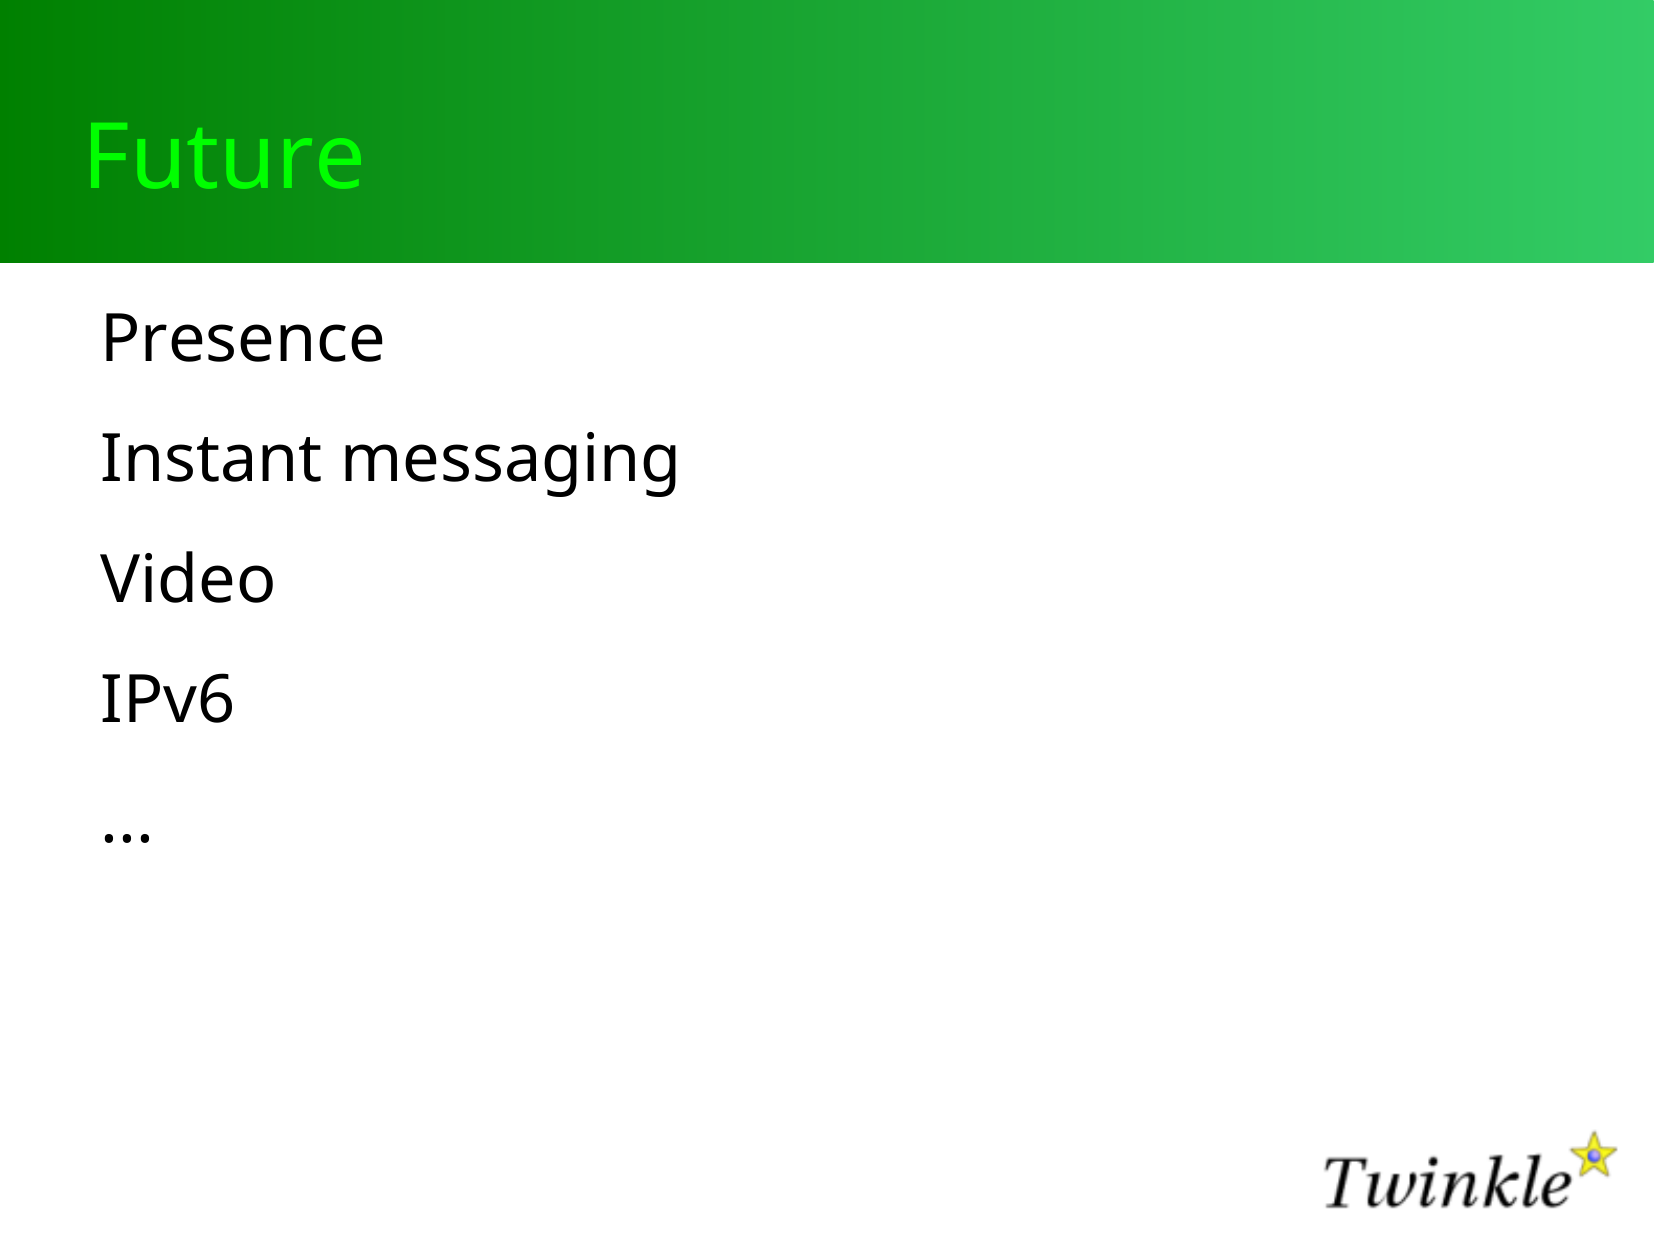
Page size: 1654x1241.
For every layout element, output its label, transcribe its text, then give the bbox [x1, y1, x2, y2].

picture [1312, 1124, 1626, 1221]
title Future [82, 56, 1571, 250]
list Presence Instant messaging Video IPv6 ... [82, 290, 1571, 1094]
